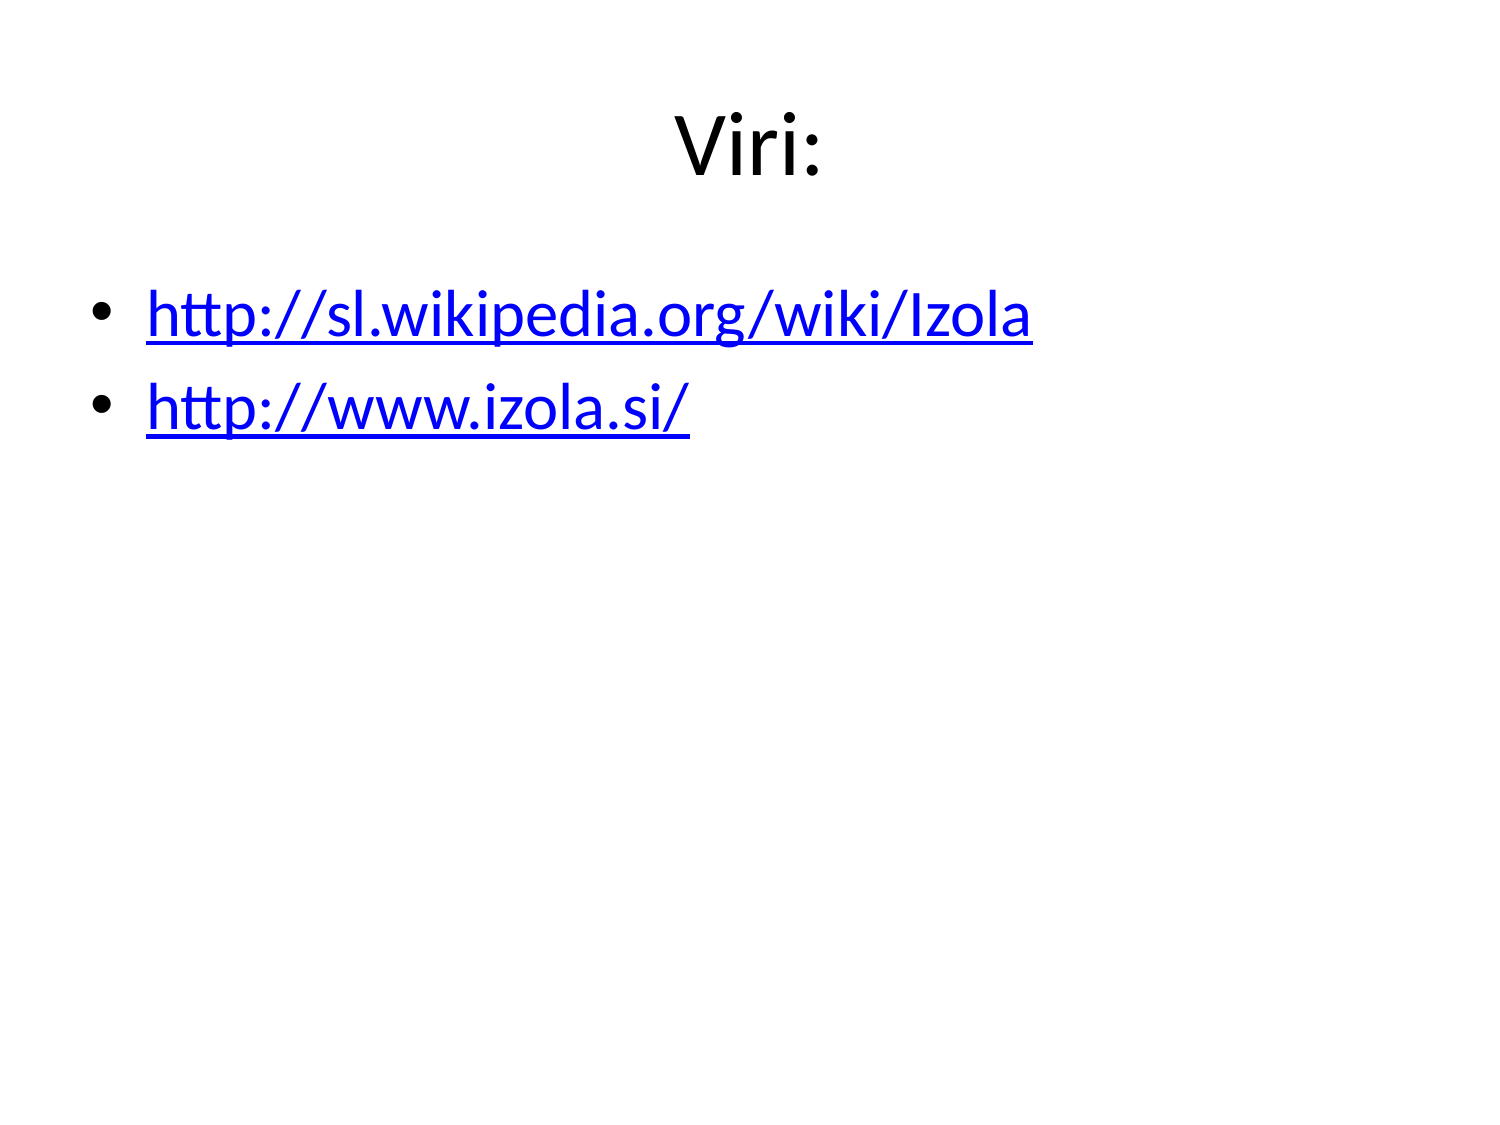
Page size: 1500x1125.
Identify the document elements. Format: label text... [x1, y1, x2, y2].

list http://sl.wikipedia.org/wiki/Izola http://www.izola.si/ [75, 262, 1425, 1005]
title Viri: [75, 45, 1425, 233]
